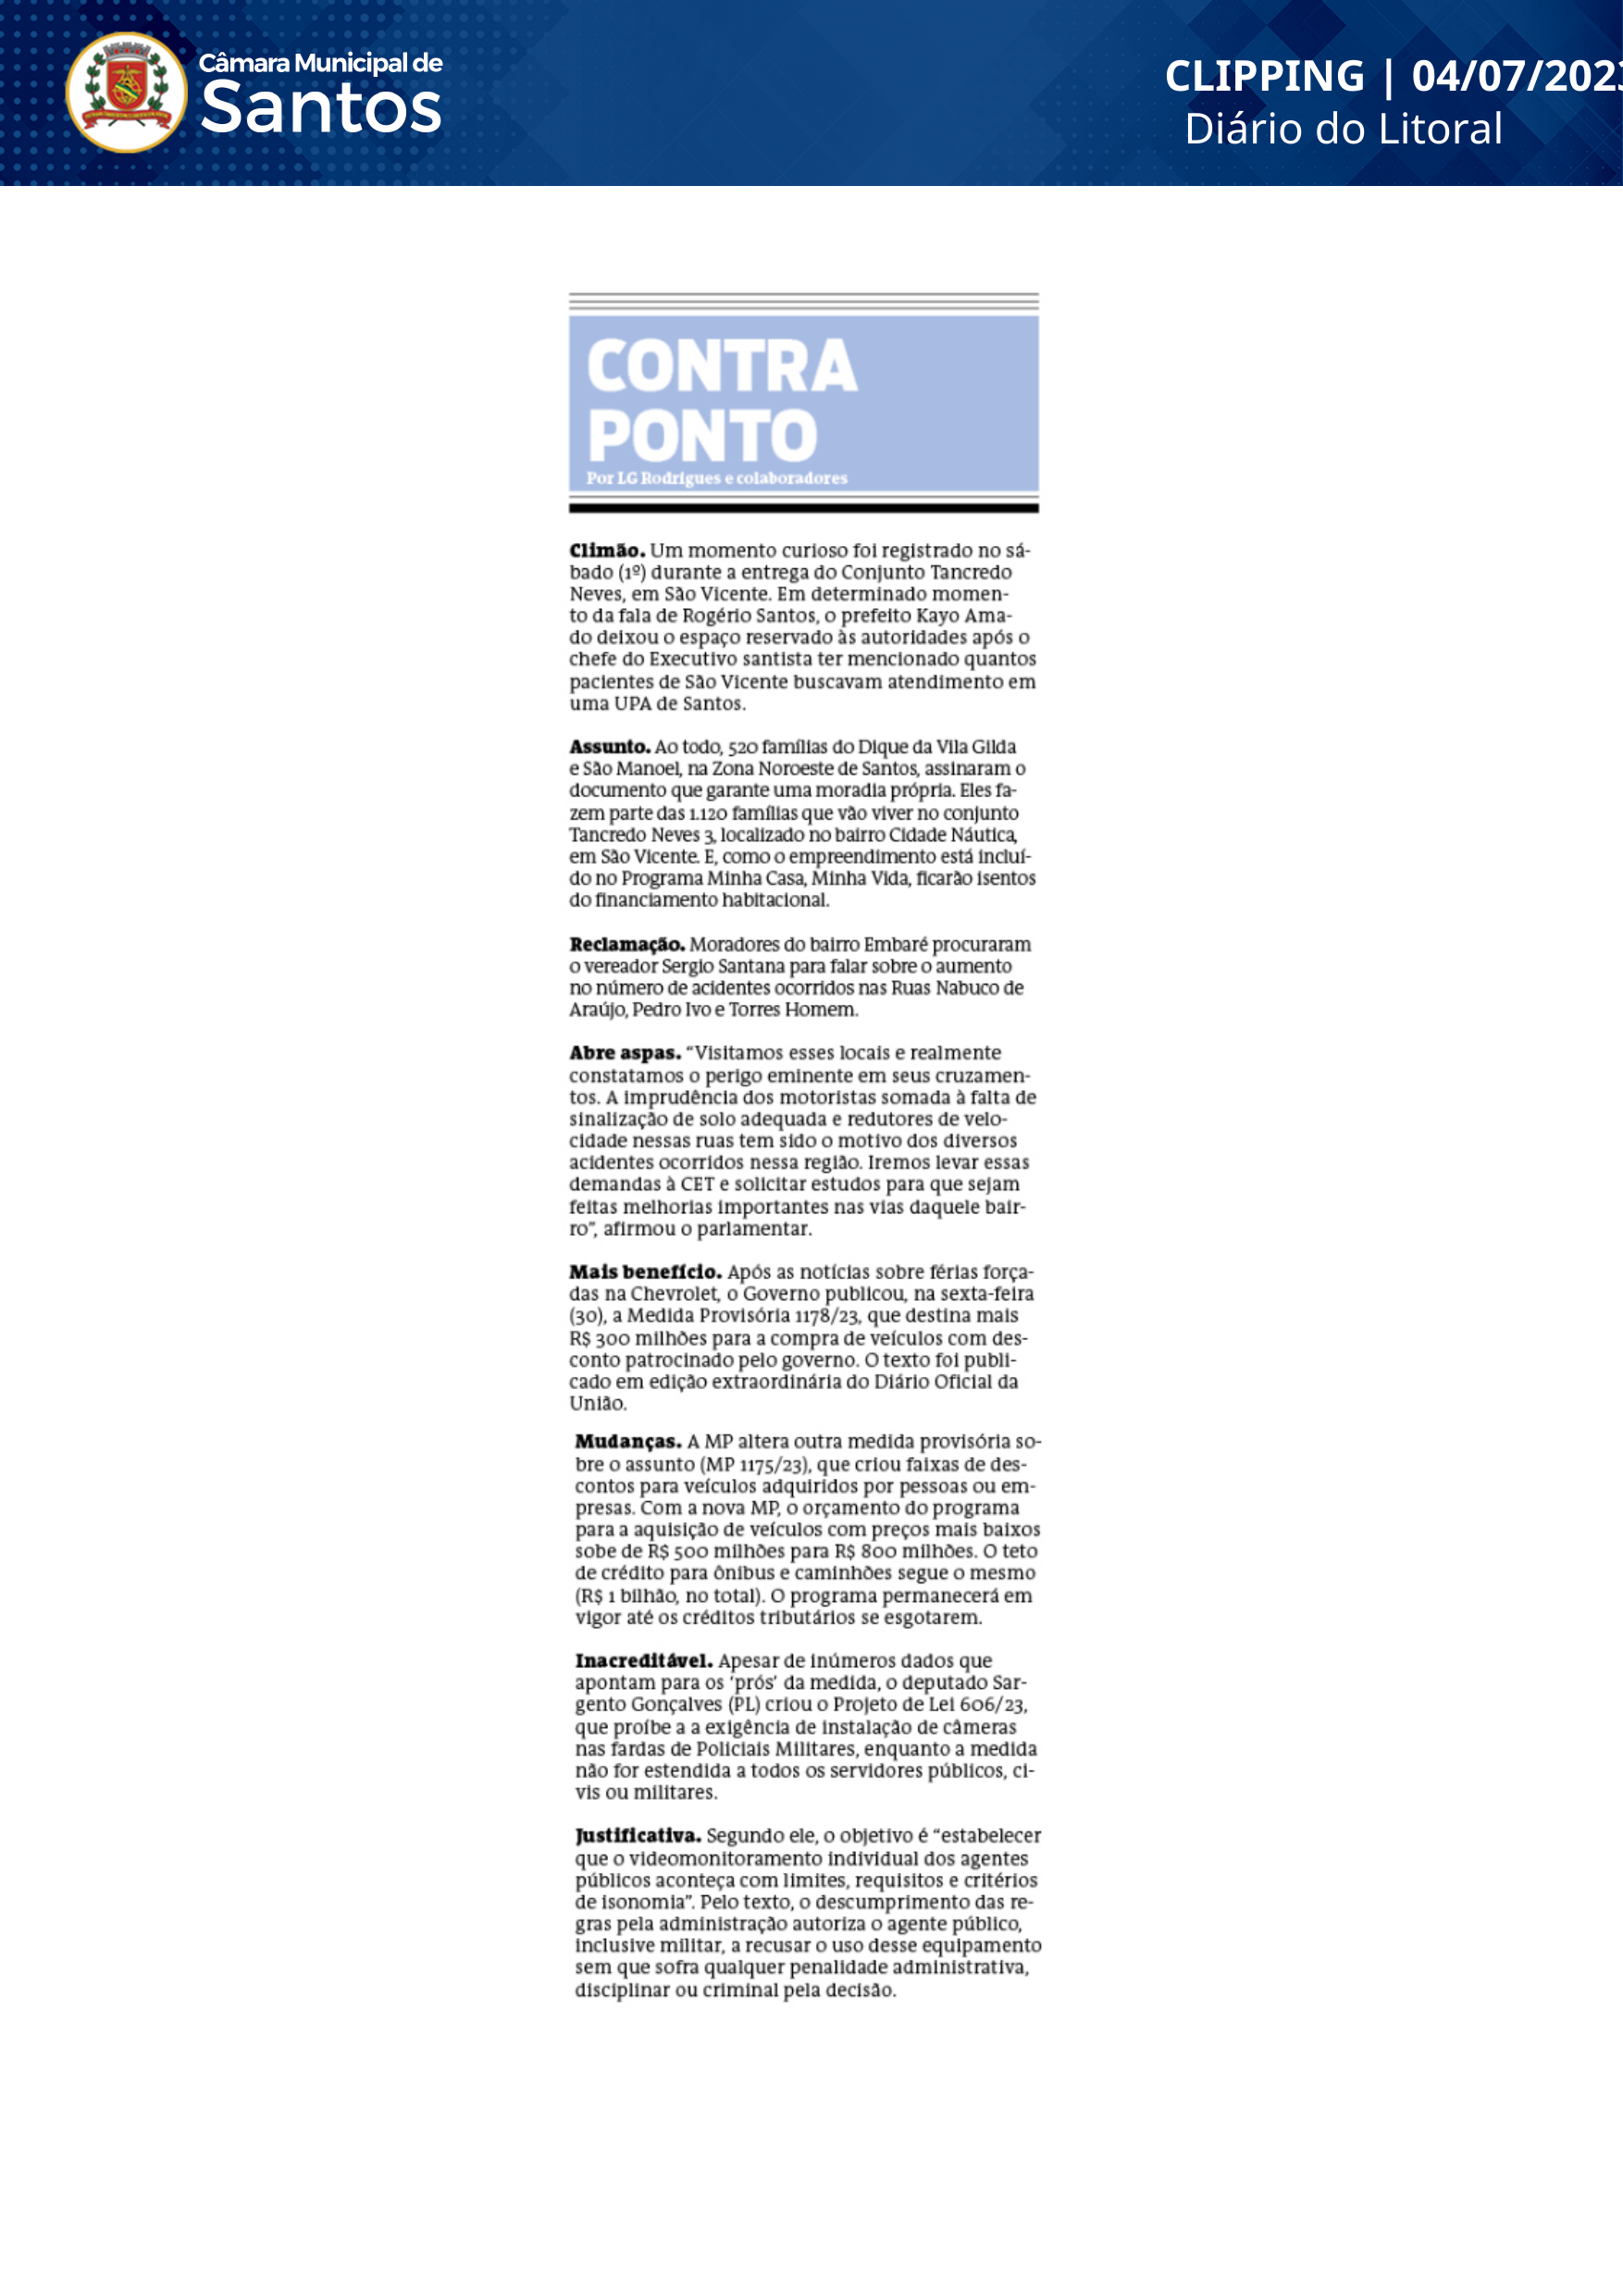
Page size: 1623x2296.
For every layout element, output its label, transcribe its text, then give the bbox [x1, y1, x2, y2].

text_box CLIPPING | 04/07/2023 [1150, 39, 1574, 105]
text_box Diário do Litoral [1170, 90, 1574, 165]
picture [531, 286, 1063, 2029]
picture [0, 0, 1623, 186]
